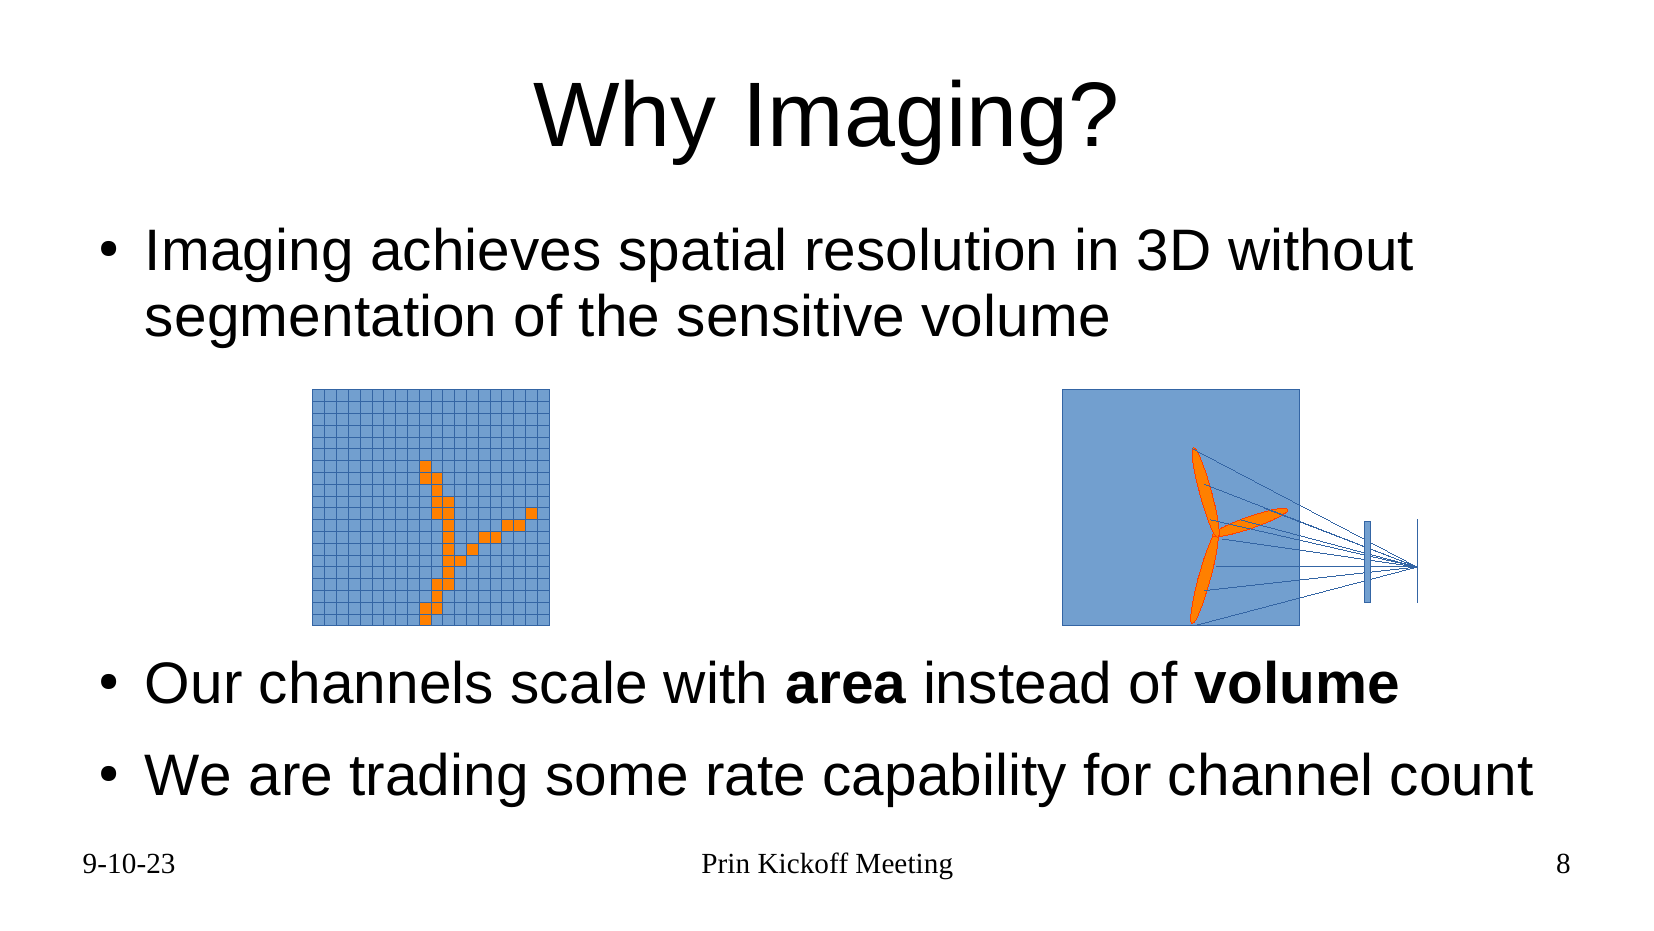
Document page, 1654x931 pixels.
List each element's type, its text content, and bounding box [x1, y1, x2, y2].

text_box [1364, 521, 1371, 603]
title Why Imaging? [82, 37, 1571, 193]
text_box [312, 389, 550, 626]
list Imaging achieves spatial resolution in 3D without segmentation of the sensitive volume Our channels scale with area instead of volume We are trading some rate capability for channel count [82, 217, 1571, 815]
text_box [1062, 389, 1300, 626]
